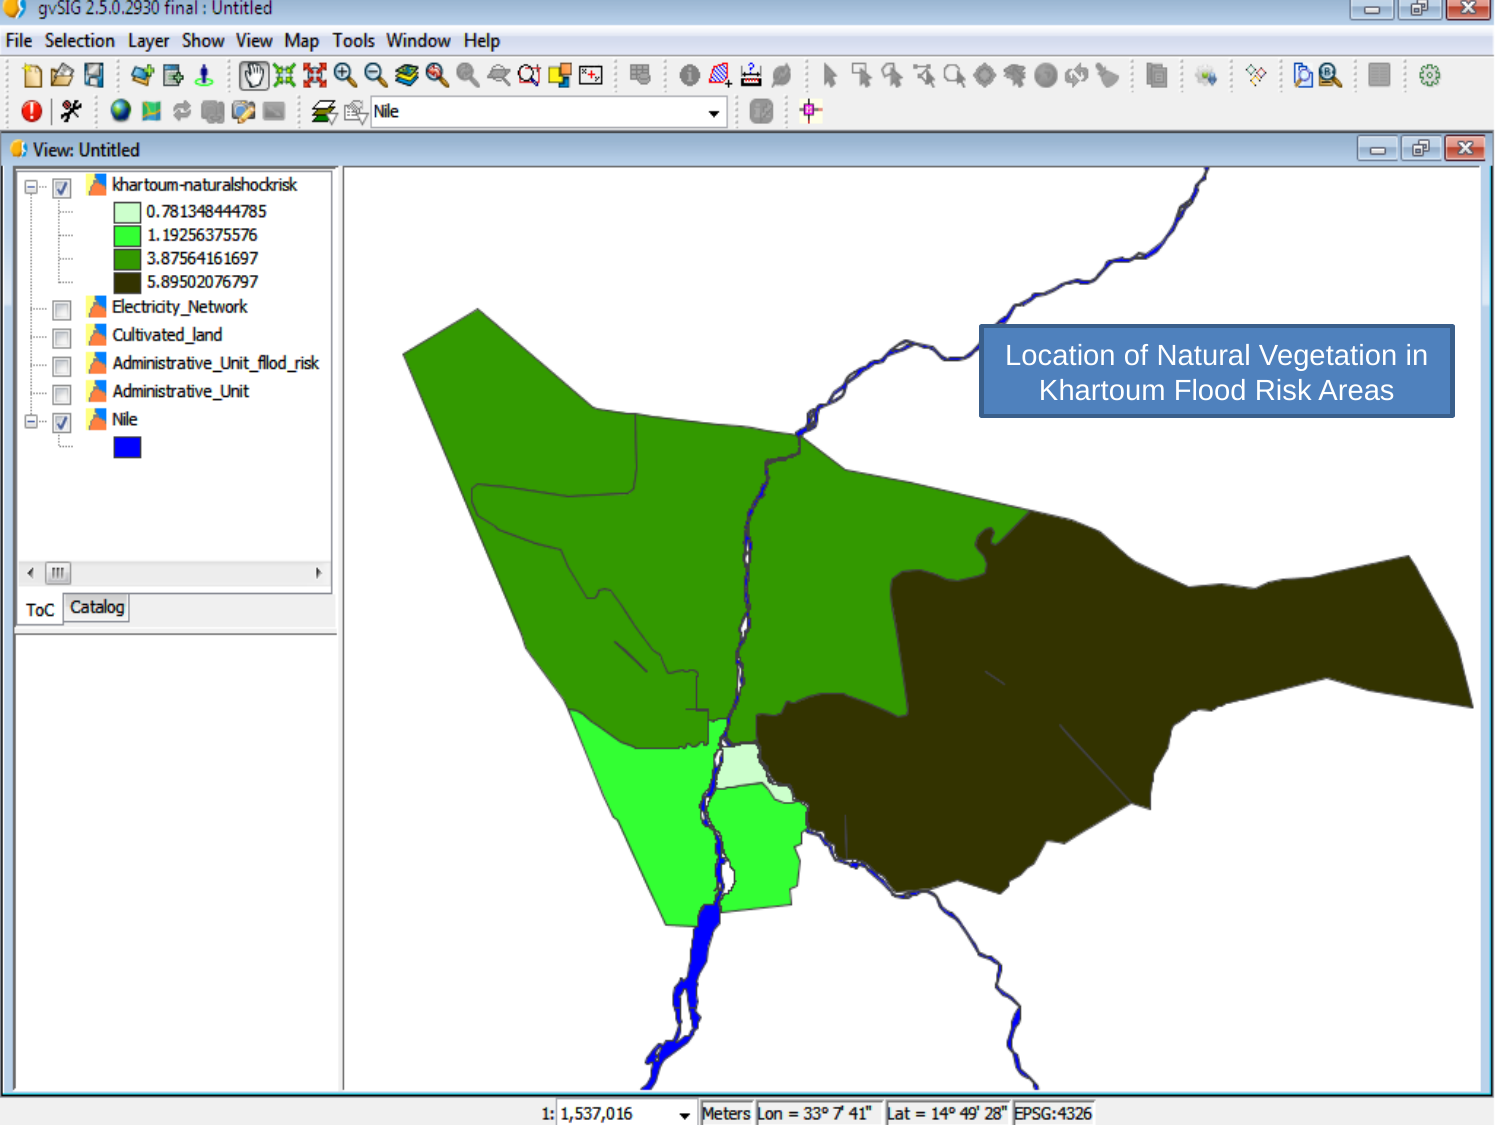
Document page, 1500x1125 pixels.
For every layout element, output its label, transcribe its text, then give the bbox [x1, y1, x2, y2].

picture [0, 0, 1500, 1125]
text_box Location of Natural Vegetation in Khartoum Flood Risk Areas [981, 326, 1453, 416]
